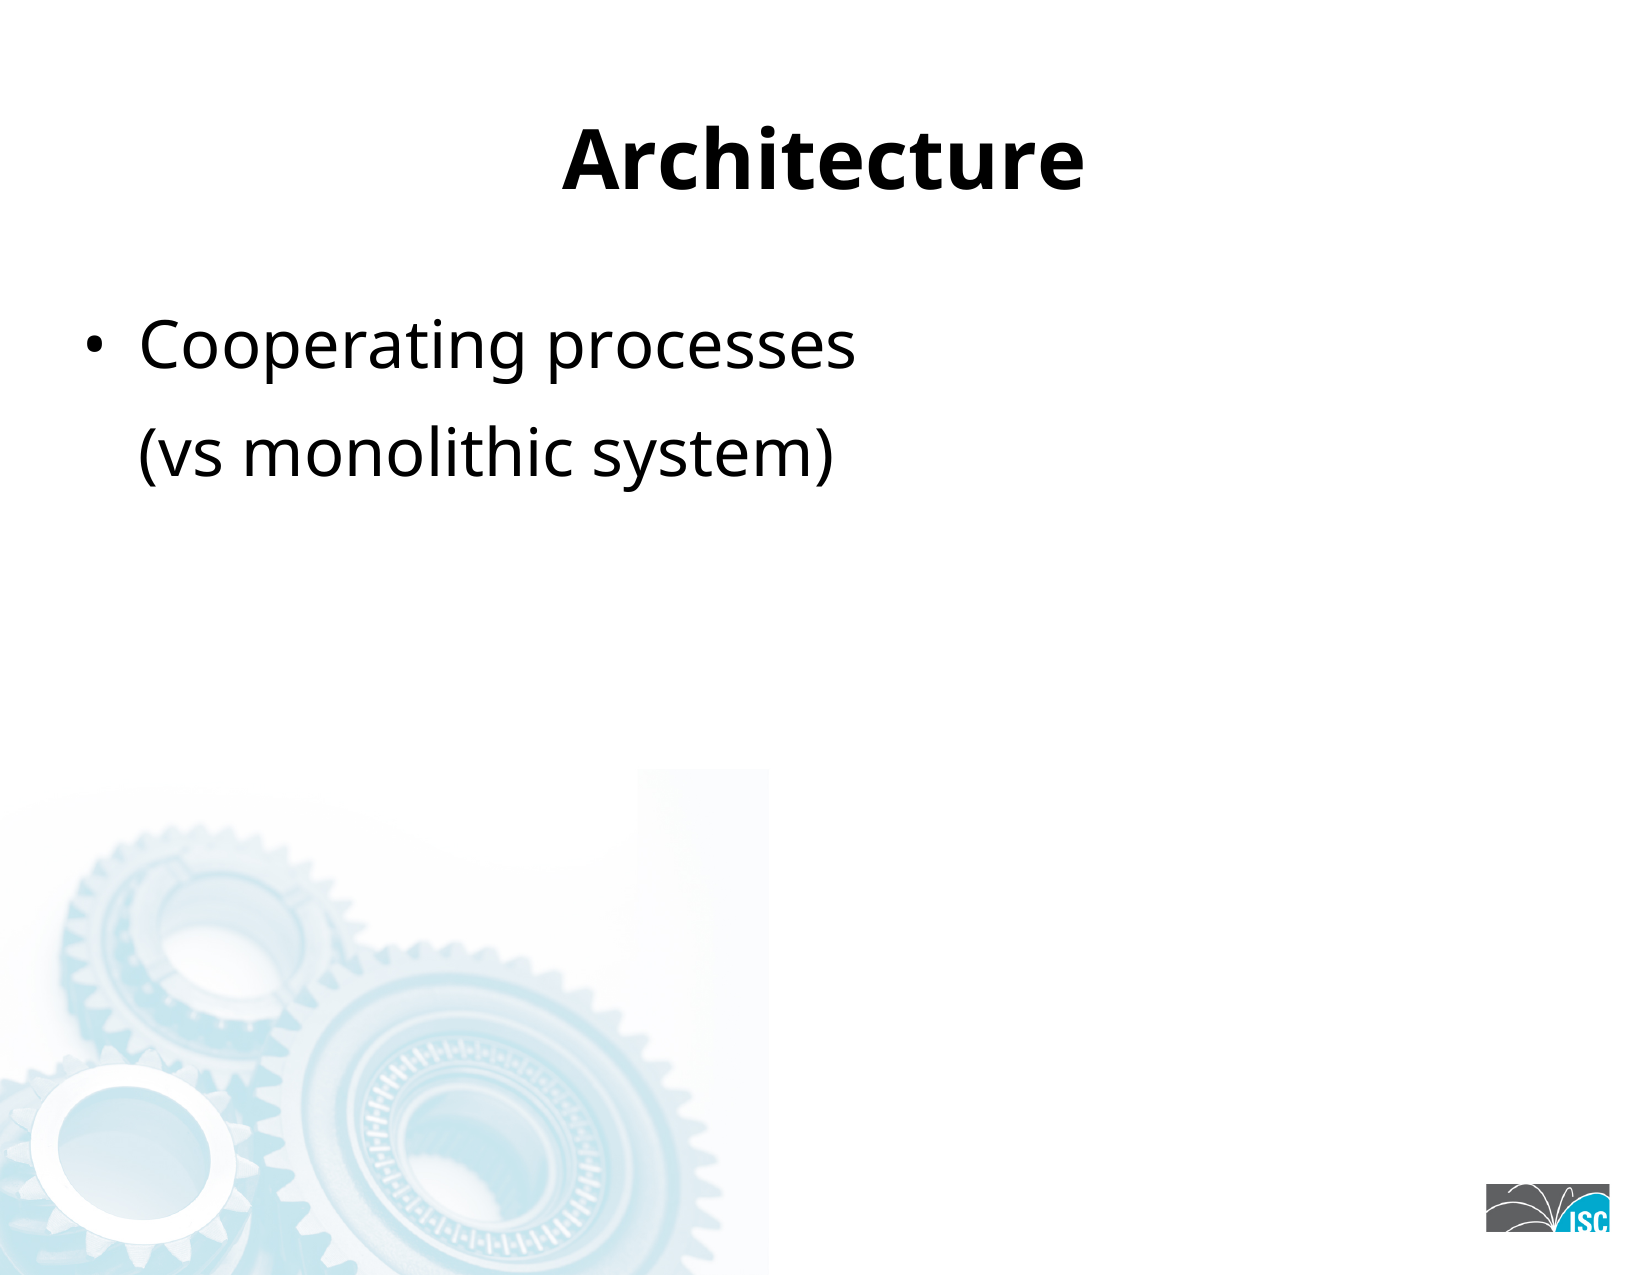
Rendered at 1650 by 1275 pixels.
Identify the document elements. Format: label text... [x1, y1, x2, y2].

title Architecture [82, 35, 1568, 280]
picture [0, 0, 1650, 1275]
list Cooperating processes (vs monolithic system) [82, 297, 1568, 1125]
